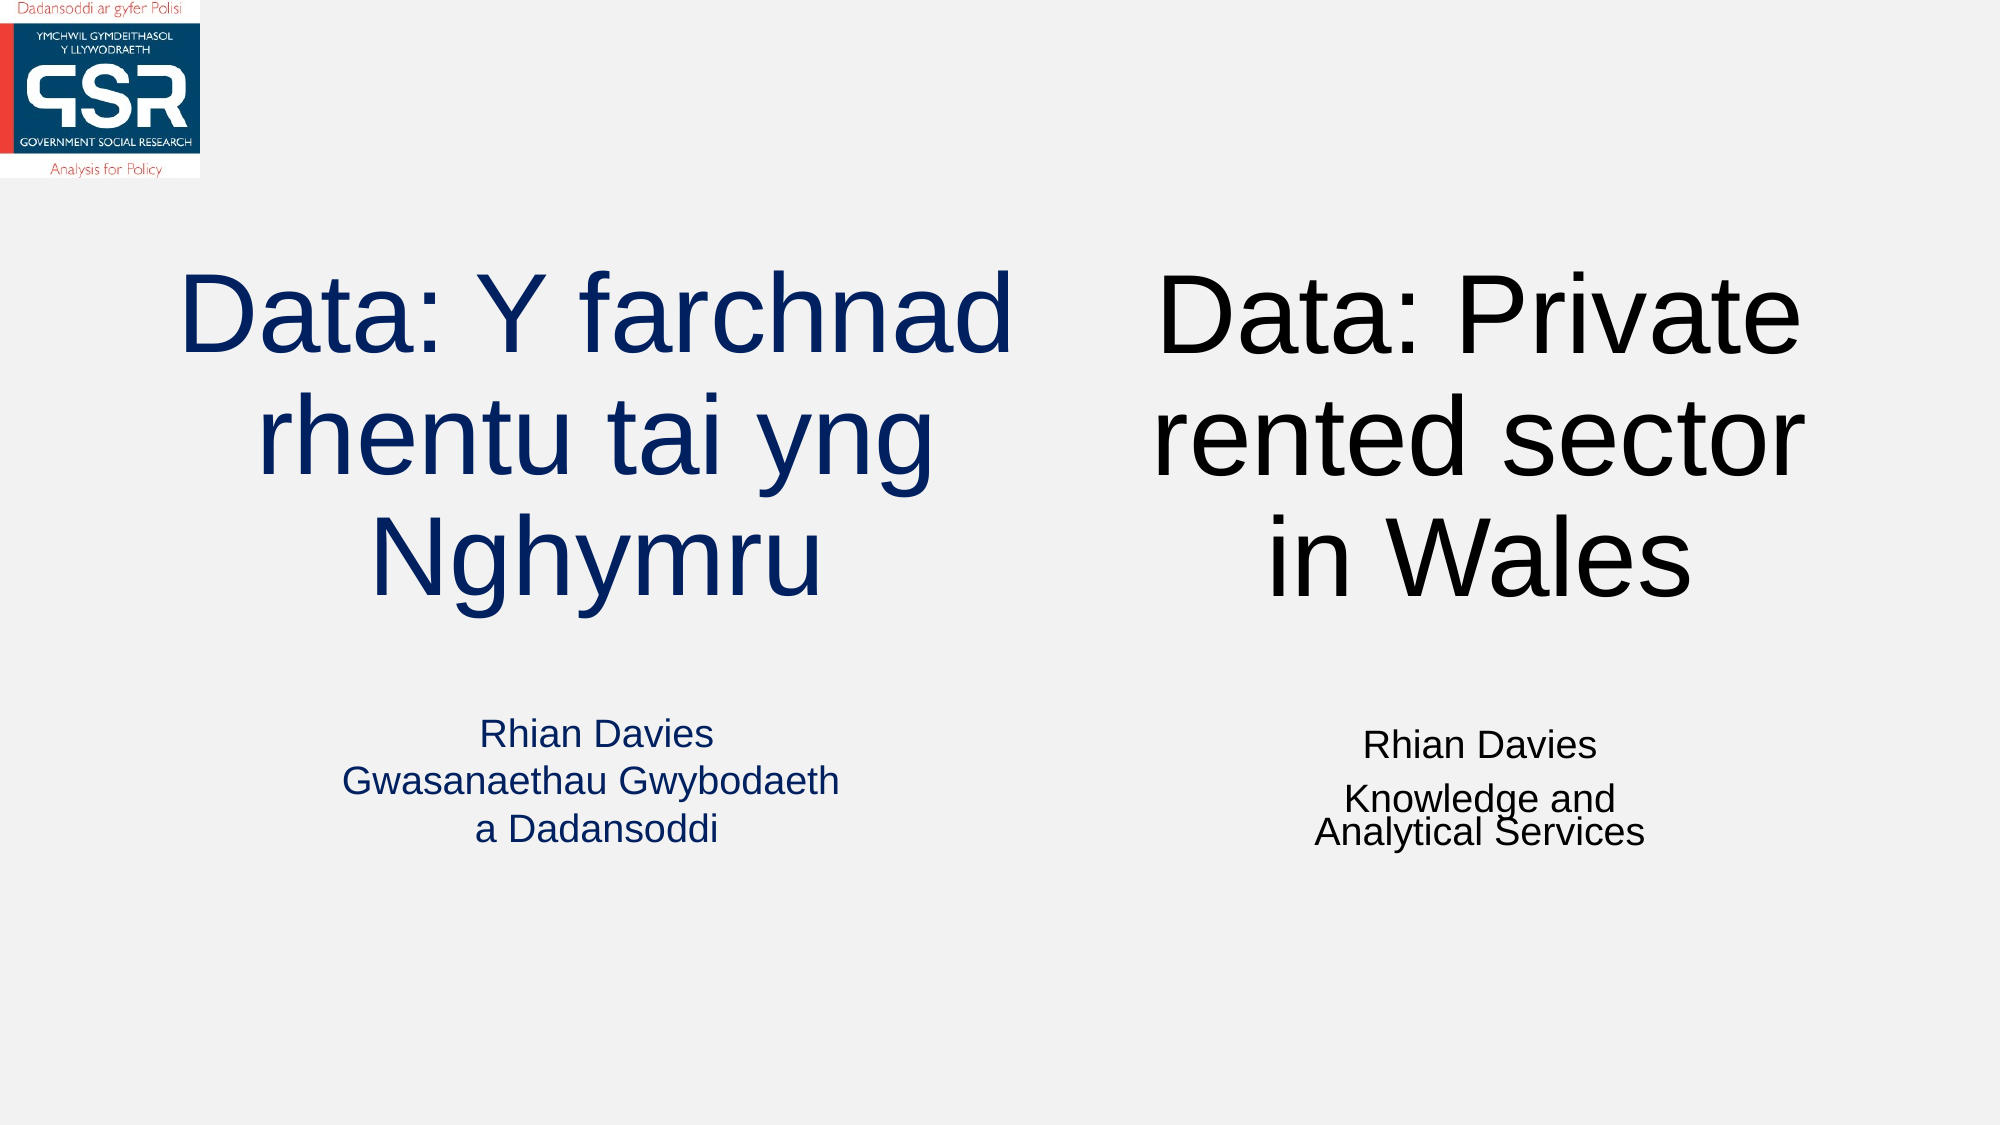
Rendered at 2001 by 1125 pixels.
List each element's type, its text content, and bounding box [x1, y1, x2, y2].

text_box Data: Y farchnad rhentu tai yng Nghymru Rhian Davies Gwasanaethau Gwybodaeth a Dadansoddi [162, 248, 1035, 864]
picture [191, 134, 196, 147]
picture [0, 0, 200, 178]
title Data: Private rented sector in Wales [1106, 166, 1854, 629]
subtitle Rhian Davies Knowledge and Analytical Services [1274, 724, 1686, 864]
picture [188, 124, 200, 133]
